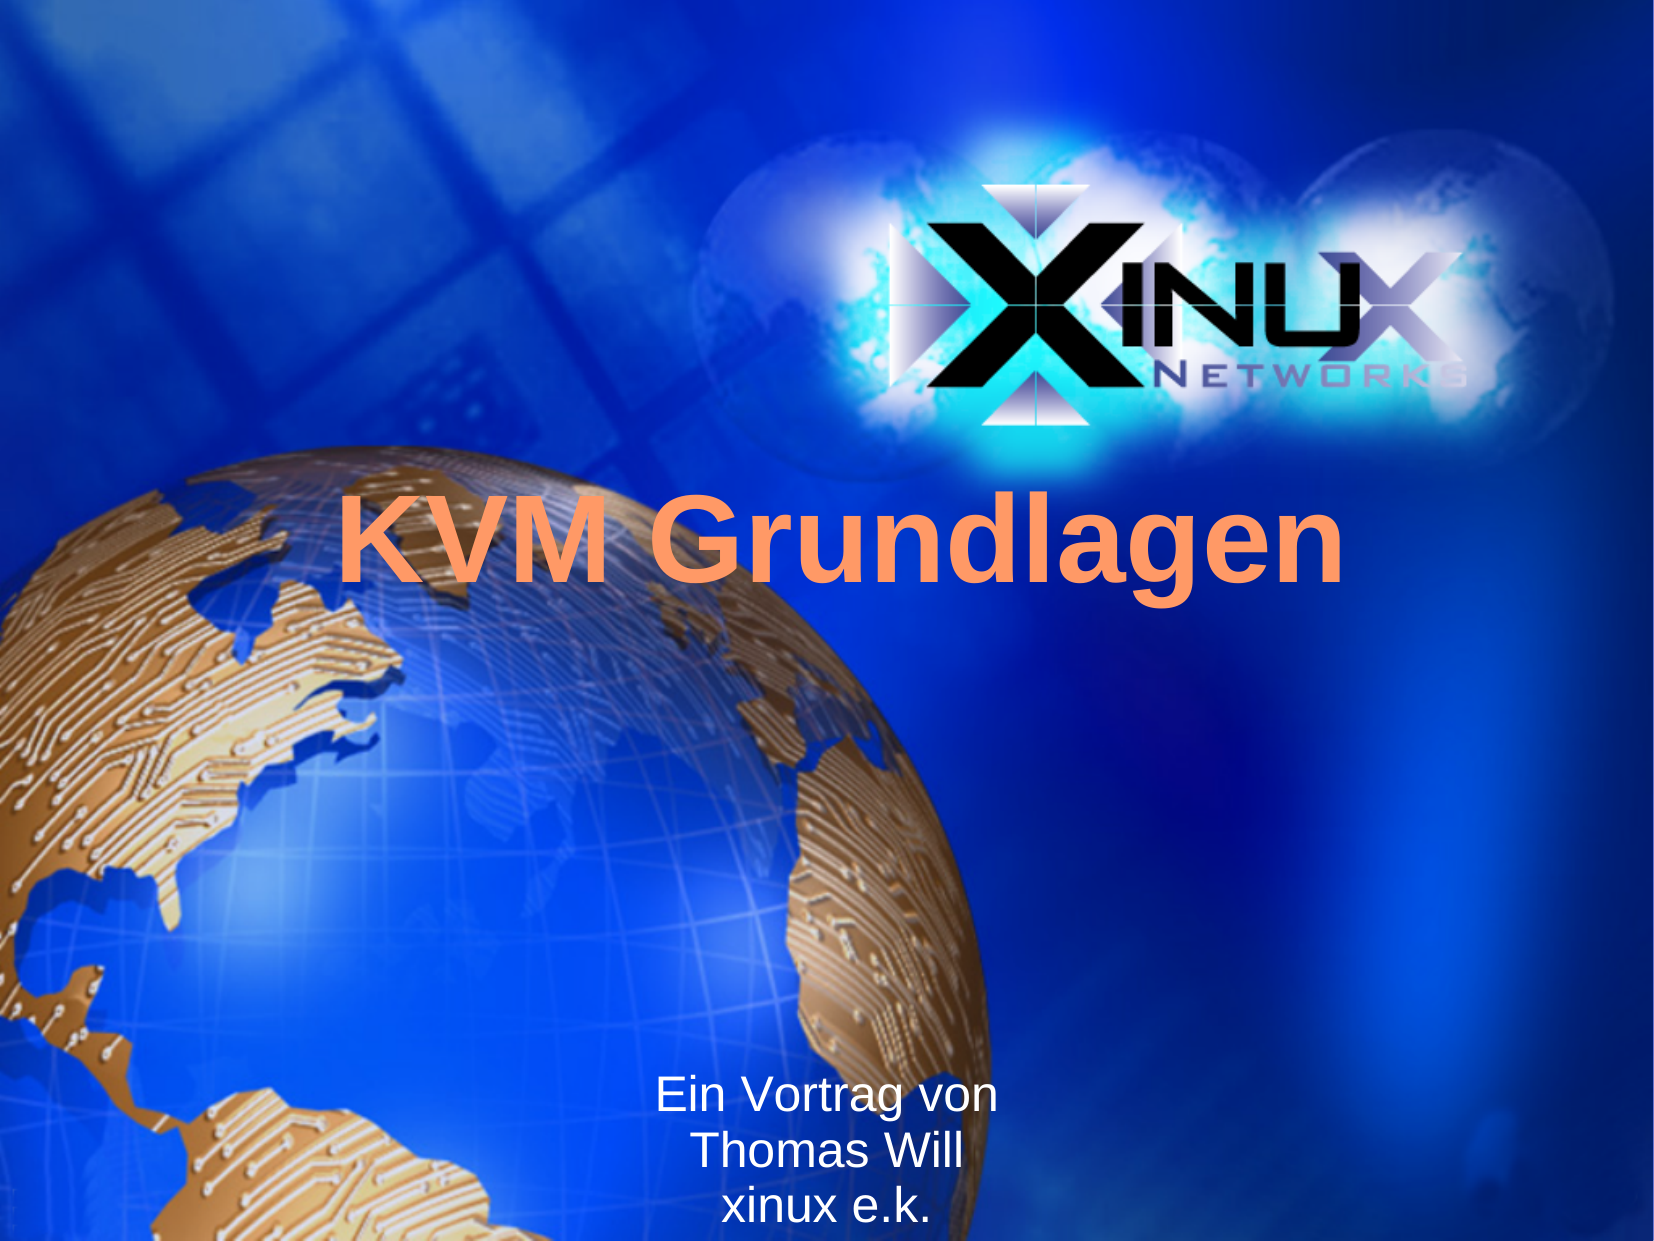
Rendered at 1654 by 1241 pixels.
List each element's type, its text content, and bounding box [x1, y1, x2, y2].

title KVM Grundlagen [59, 398, 1625, 680]
picture [0, 0, 1654, 1241]
